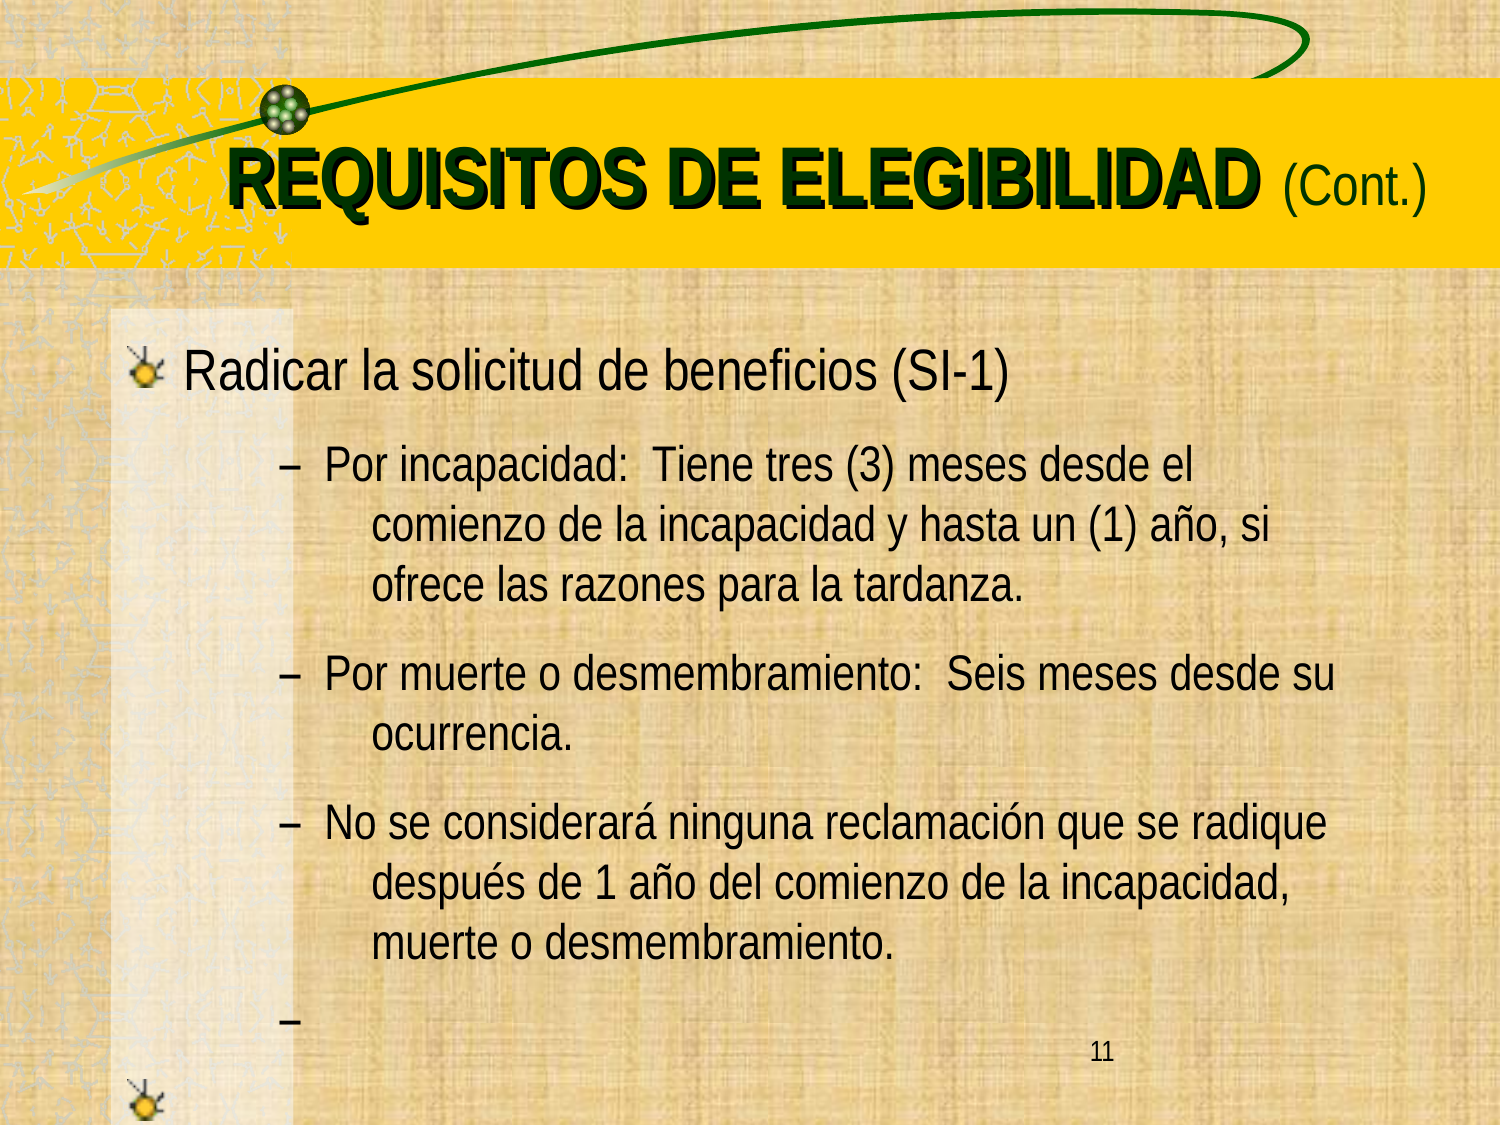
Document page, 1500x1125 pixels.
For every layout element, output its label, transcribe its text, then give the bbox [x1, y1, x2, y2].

title REQUISITOS DE ELEGIBILIDAD (Cont.) [189, 75, 1465, 263]
text_box [1074, 1025, 1388, 1101]
list Radicar la solicitud de beneficios (SI-1) Por incapacidad: Tiene tres (3) meses desde el comienzo de la incapacidad y hasta un (1) año, si ofrece las razones para la tardanza. Por muerte o desmembramiento: Seis meses desde su ocurrencia. No se considerará ninguna reclamación que se radique después de 1 año del comienzo de la incapacidad, muerte o desmembramiento. [112, 324, 1388, 1000]
